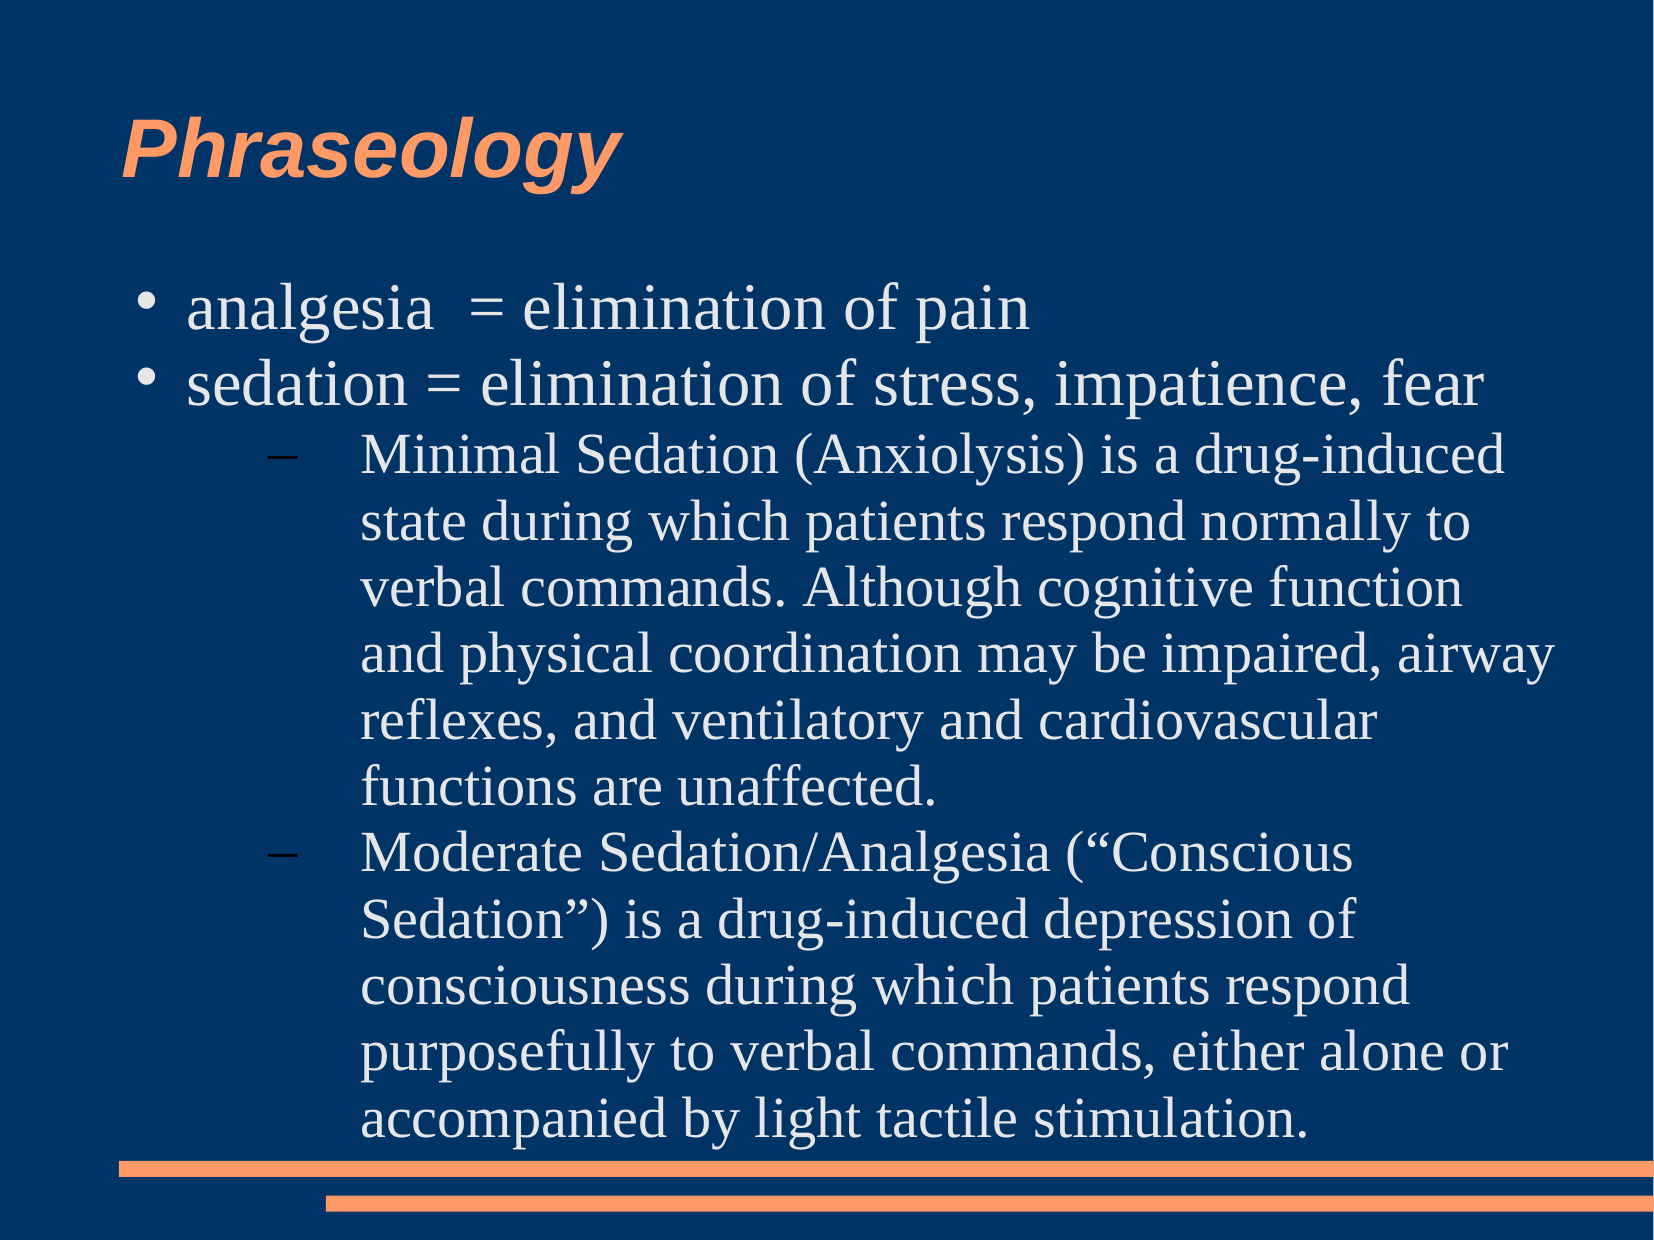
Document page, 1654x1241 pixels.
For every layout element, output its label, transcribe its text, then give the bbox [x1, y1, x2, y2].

list analgesia = elimination of pain sedation = elimination of stress, impatience, fear Minimal Sedation (Anxiolysis) is a drug-induced state during which patients respond normally to verbal commands. Although cognitive function and physical coordination may be impaired, airway reflexes, and ventilatory and cardiovascular functions are unaffected. Moderate Sedation/Analgesia (“Conscious Sedation”) is a drug-induced depression of consciousness during which patients respond purposefully to verbal commands, either alone or accompanied by light tactile stimulation. [118, 268, 1558, 1152]
title Phraseology [121, 46, 1534, 254]
